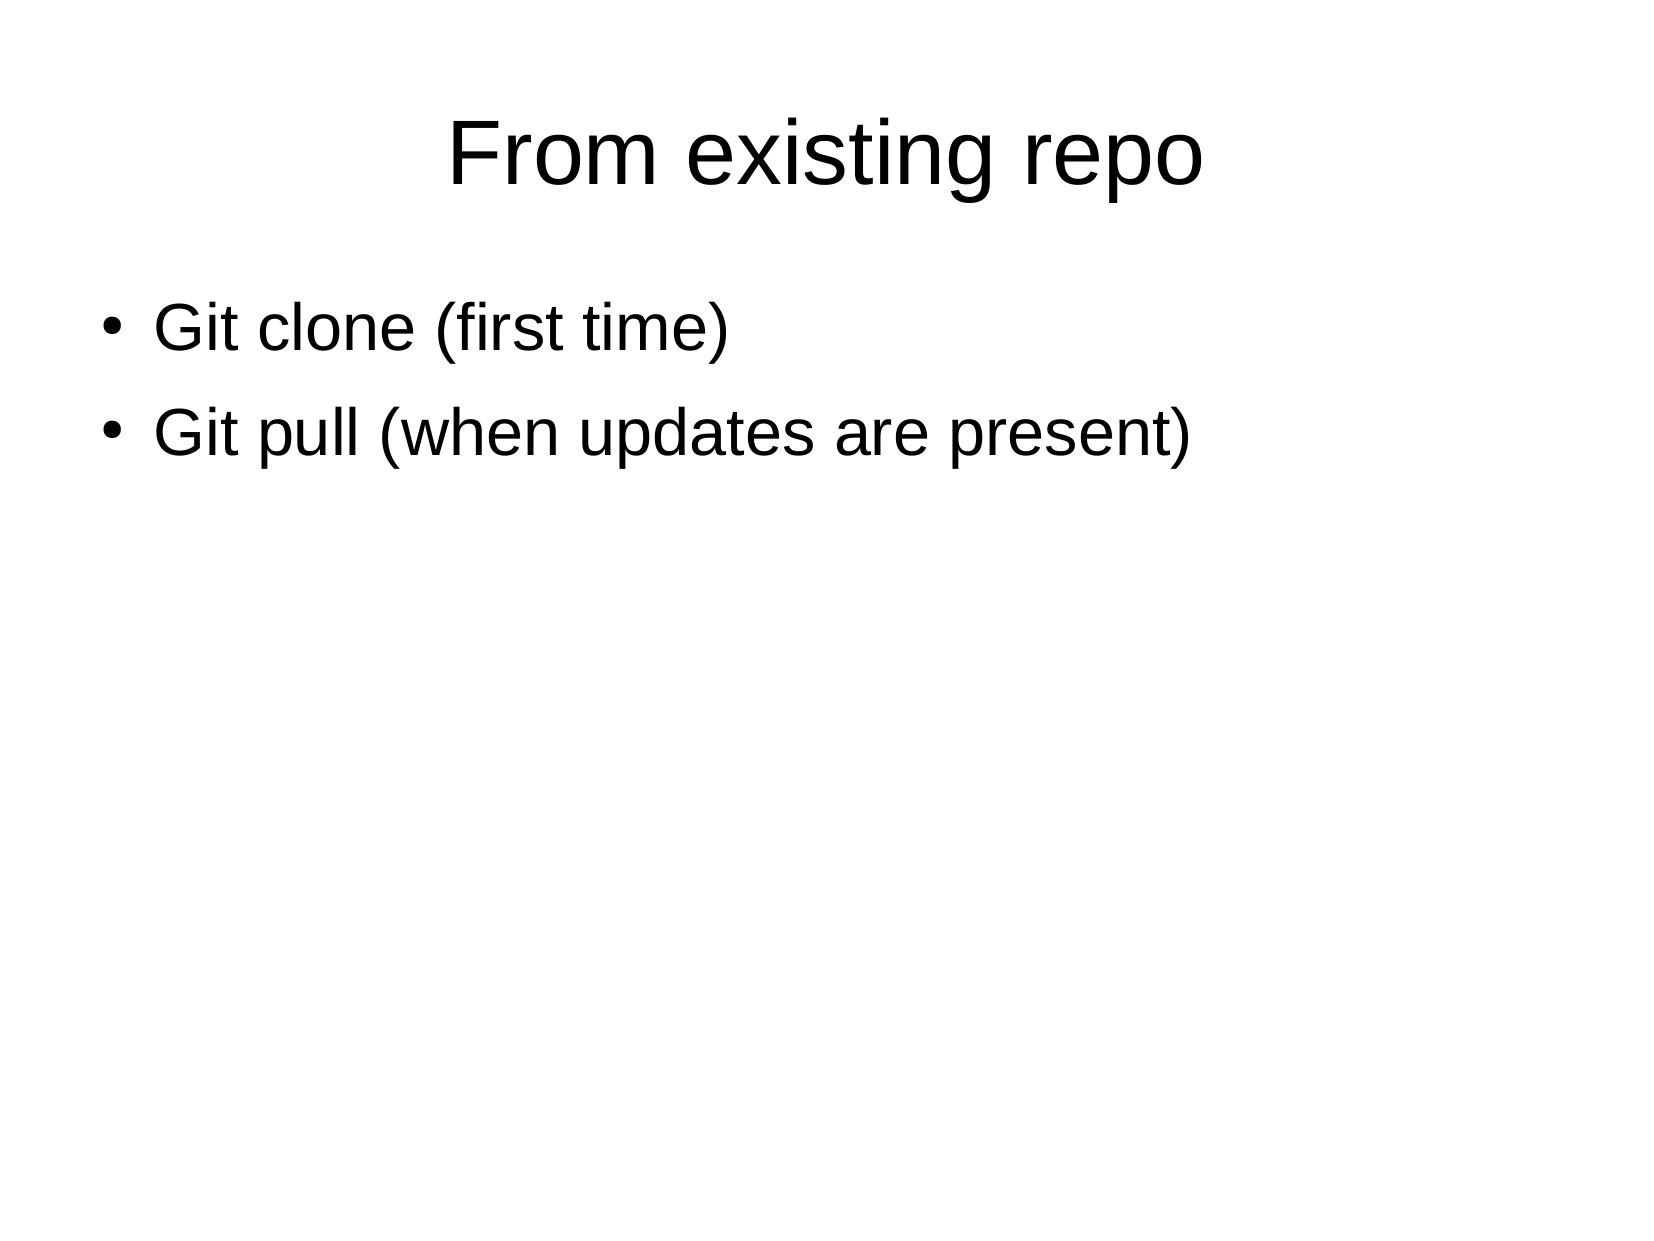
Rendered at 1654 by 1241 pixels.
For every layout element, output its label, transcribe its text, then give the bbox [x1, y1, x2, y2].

title From existing repo [82, 49, 1571, 257]
list Git clone (first time) Git pull (when updates are present) [82, 290, 1571, 1010]
